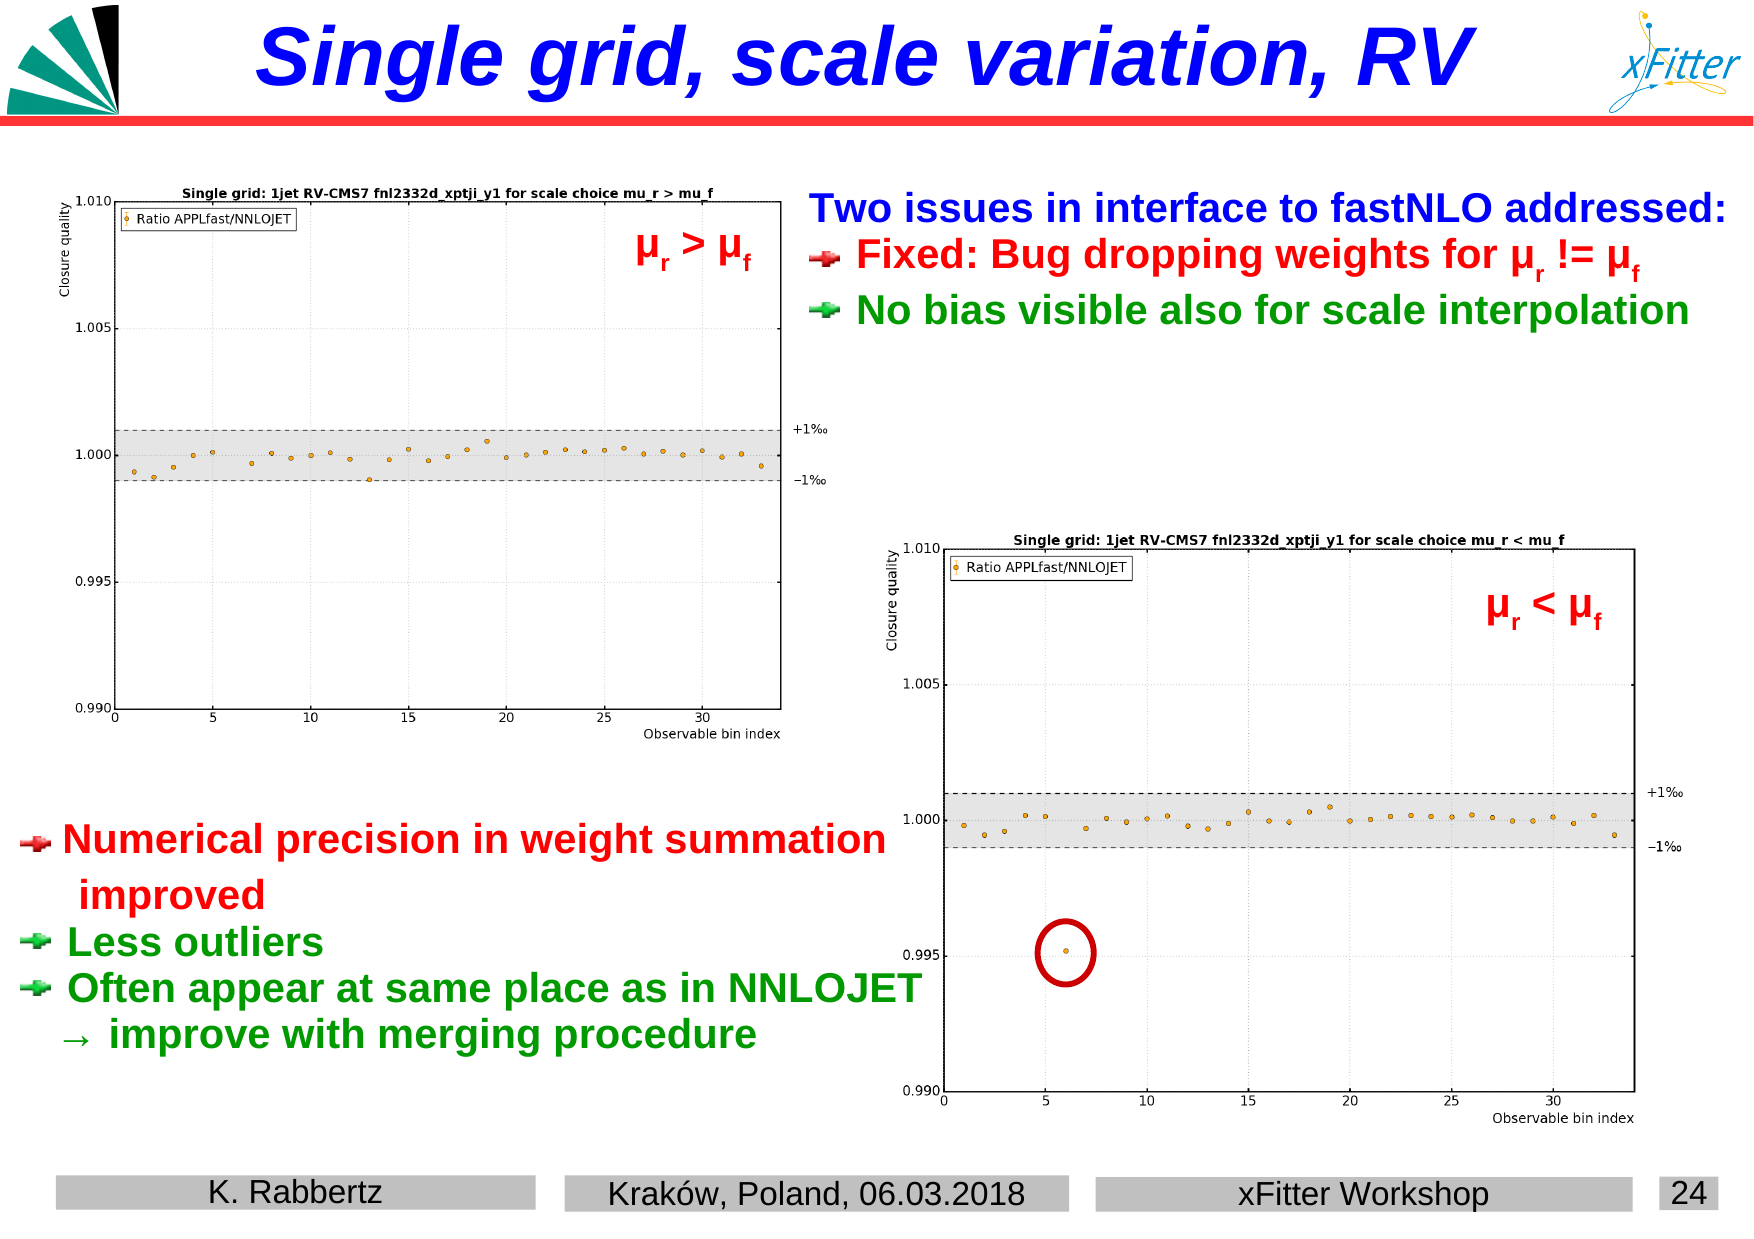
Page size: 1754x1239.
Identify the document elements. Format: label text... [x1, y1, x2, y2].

title Single grid, scale variation, RV [123, 0, 1606, 114]
picture [7, 5, 119, 116]
text_box Two issues in interface to fastNLO addressed: Fixed: Bug dropping weights for μr != μf No bias visible also for scale interpolation [797, 178, 1754, 345]
text_box μr > μf [623, 214, 763, 283]
text_box Numerical precision in weight summation improved Less outliers Often appear at same place as in NNLOJET → improve with merging procedure [8, 762, 962, 1111]
text_box μr < μf [1473, 573, 1614, 642]
picture [7, 138, 1723, 1160]
picture [1609, 11, 1741, 113]
